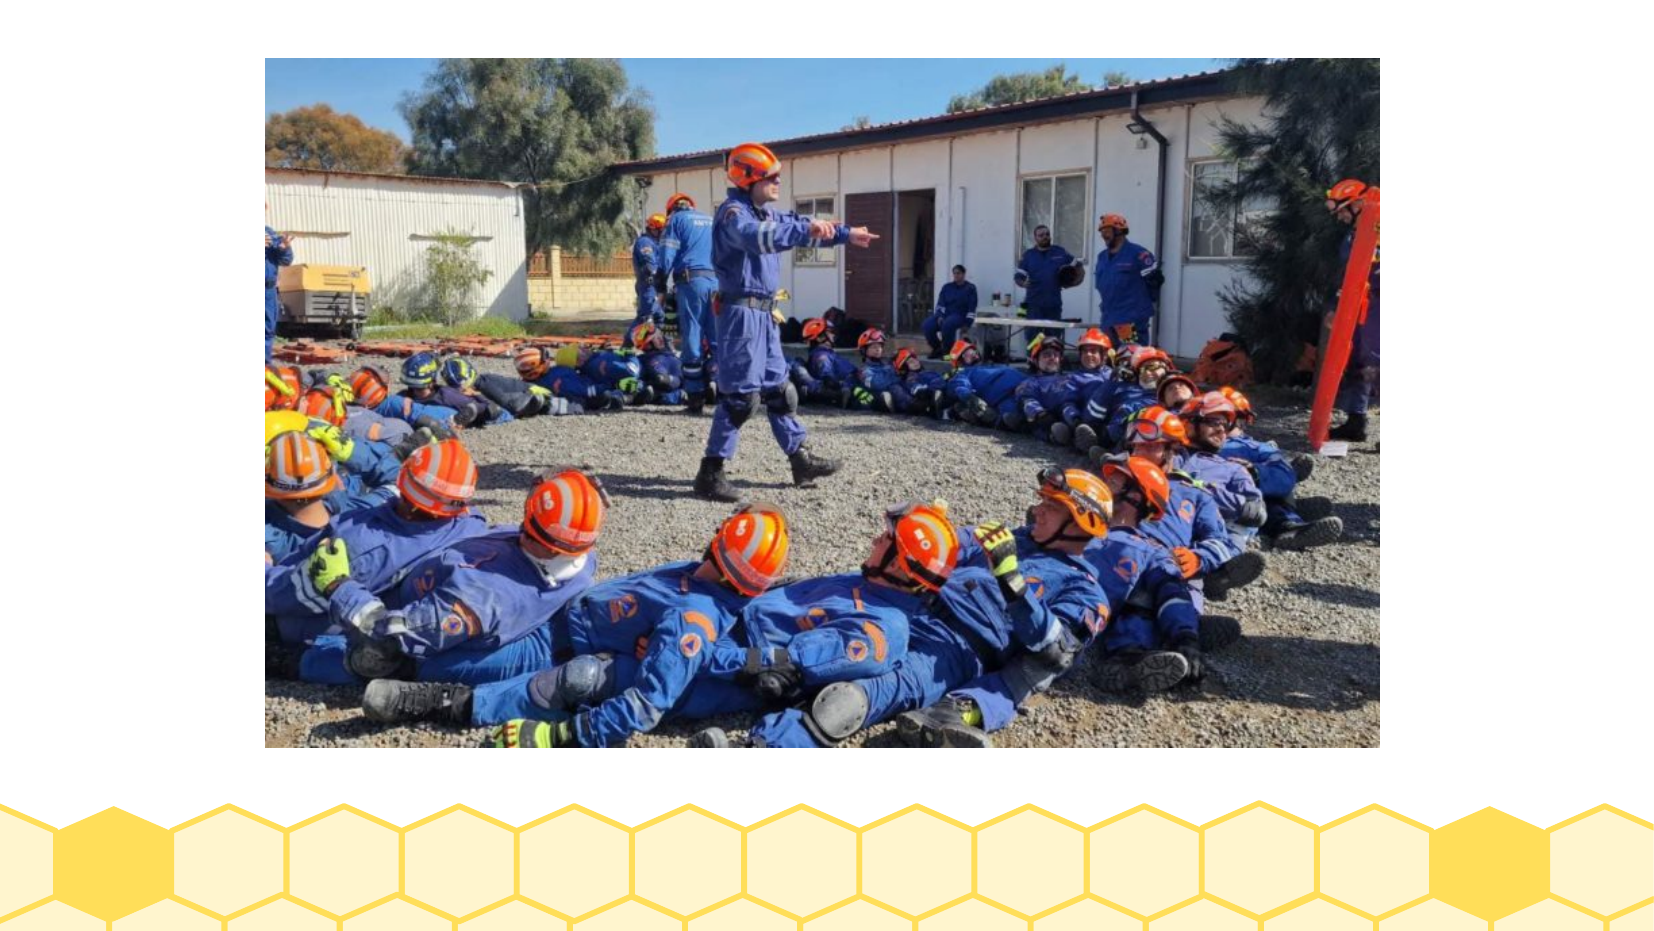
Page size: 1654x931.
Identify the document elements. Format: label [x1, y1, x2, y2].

picture [265, 58, 1380, 748]
